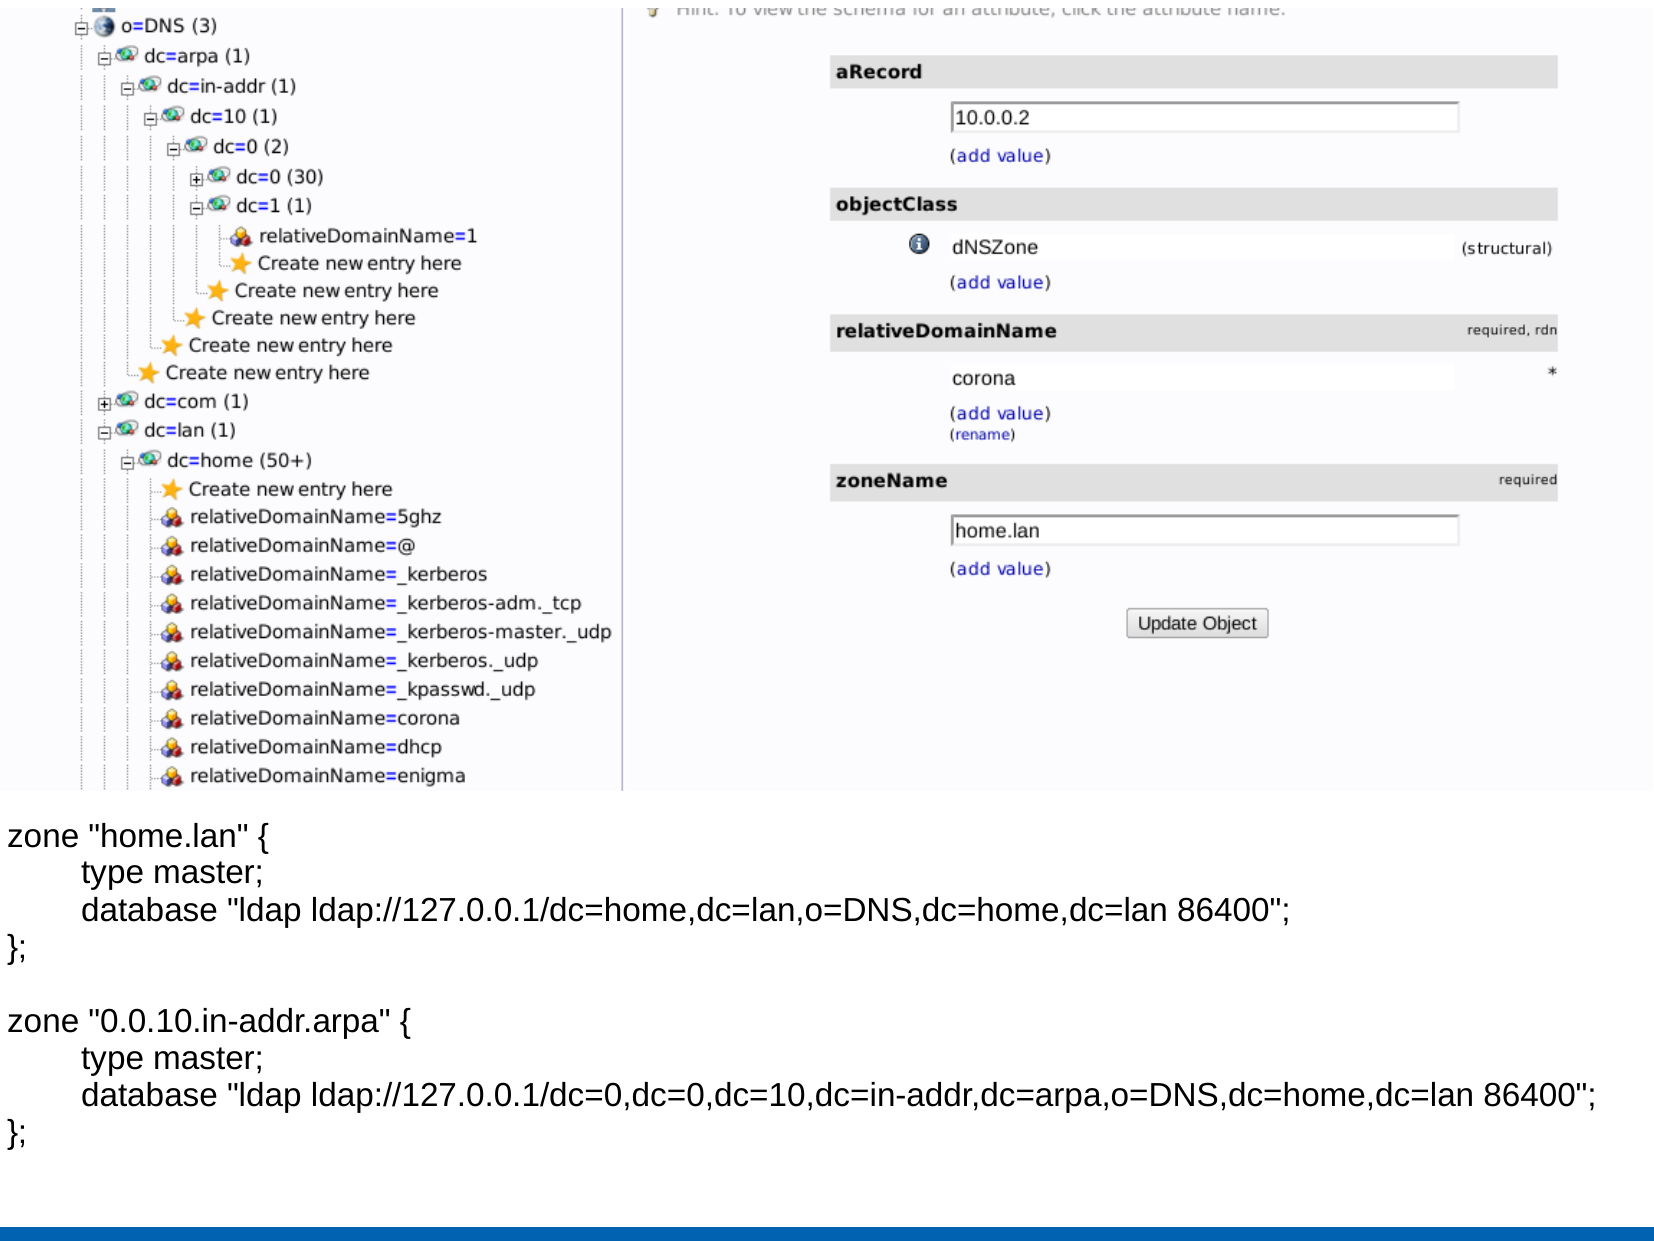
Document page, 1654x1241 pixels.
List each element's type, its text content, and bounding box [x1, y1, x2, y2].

picture [0, 8, 1653, 791]
text_box zone "home.lan" { type master; database "ldap ldap://127.0.0.1/dc=home,dc=lan,o=DNS,dc=home,dc=lan 86400"; }; zone "0.0.10.in-addr.arpa" { type master; database "ldap ldap://127.0.0.1/dc=0,dc=0,dc=10,dc=in-addr,dc=arpa,o=DNS,dc=home,dc=lan 86400"; }; [0, 809, 1618, 1195]
